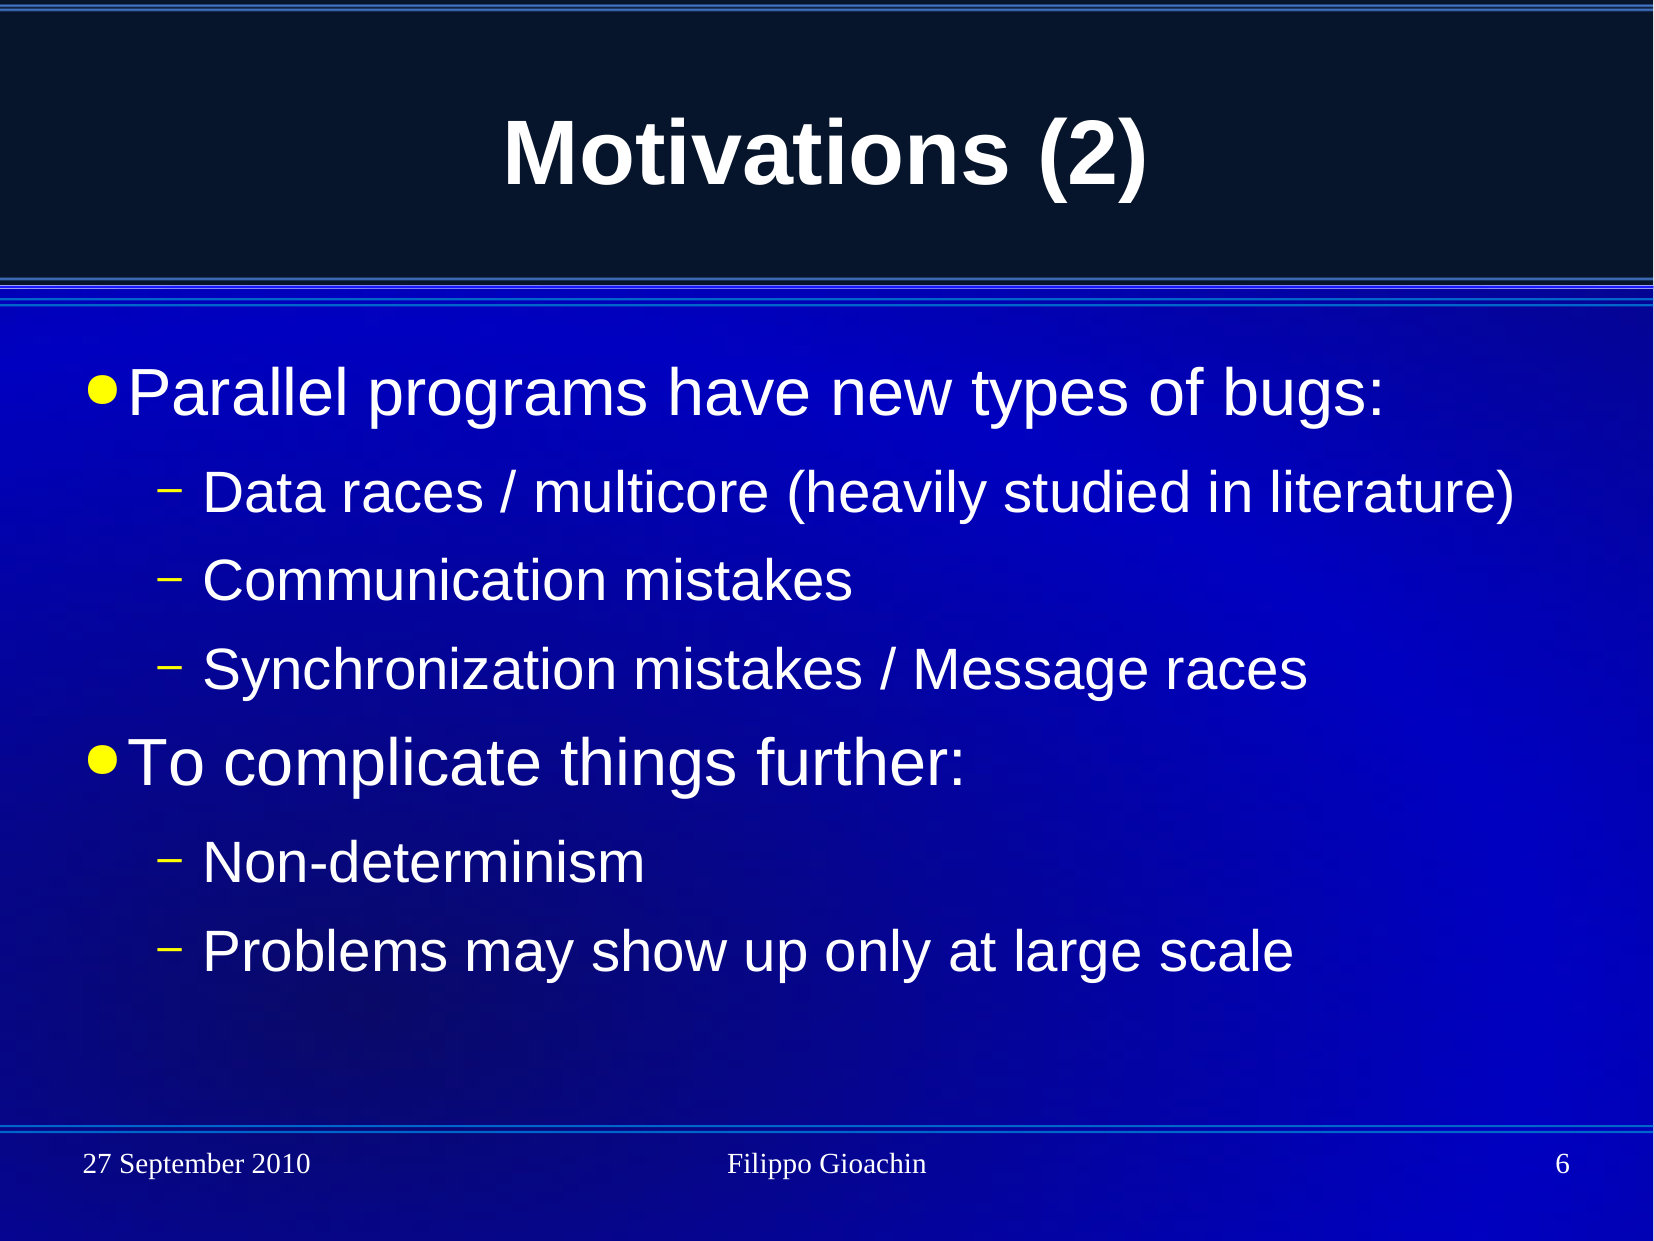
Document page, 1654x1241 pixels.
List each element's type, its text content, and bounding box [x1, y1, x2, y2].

list Parallel programs have new types of bugs: Data races / multicore (heavily studied in literature) Communication mistakes Synchronization mistakes / Message races To complicate things further: Non-determinism Problems may show up only at large scale [82, 355, 1571, 1174]
picture [0, 307, 1654, 1125]
picture [0, 1134, 1654, 1241]
picture [0, 289, 1654, 298]
picture [0, 0, 1654, 285]
title Motivations (2) [82, 49, 1571, 257]
